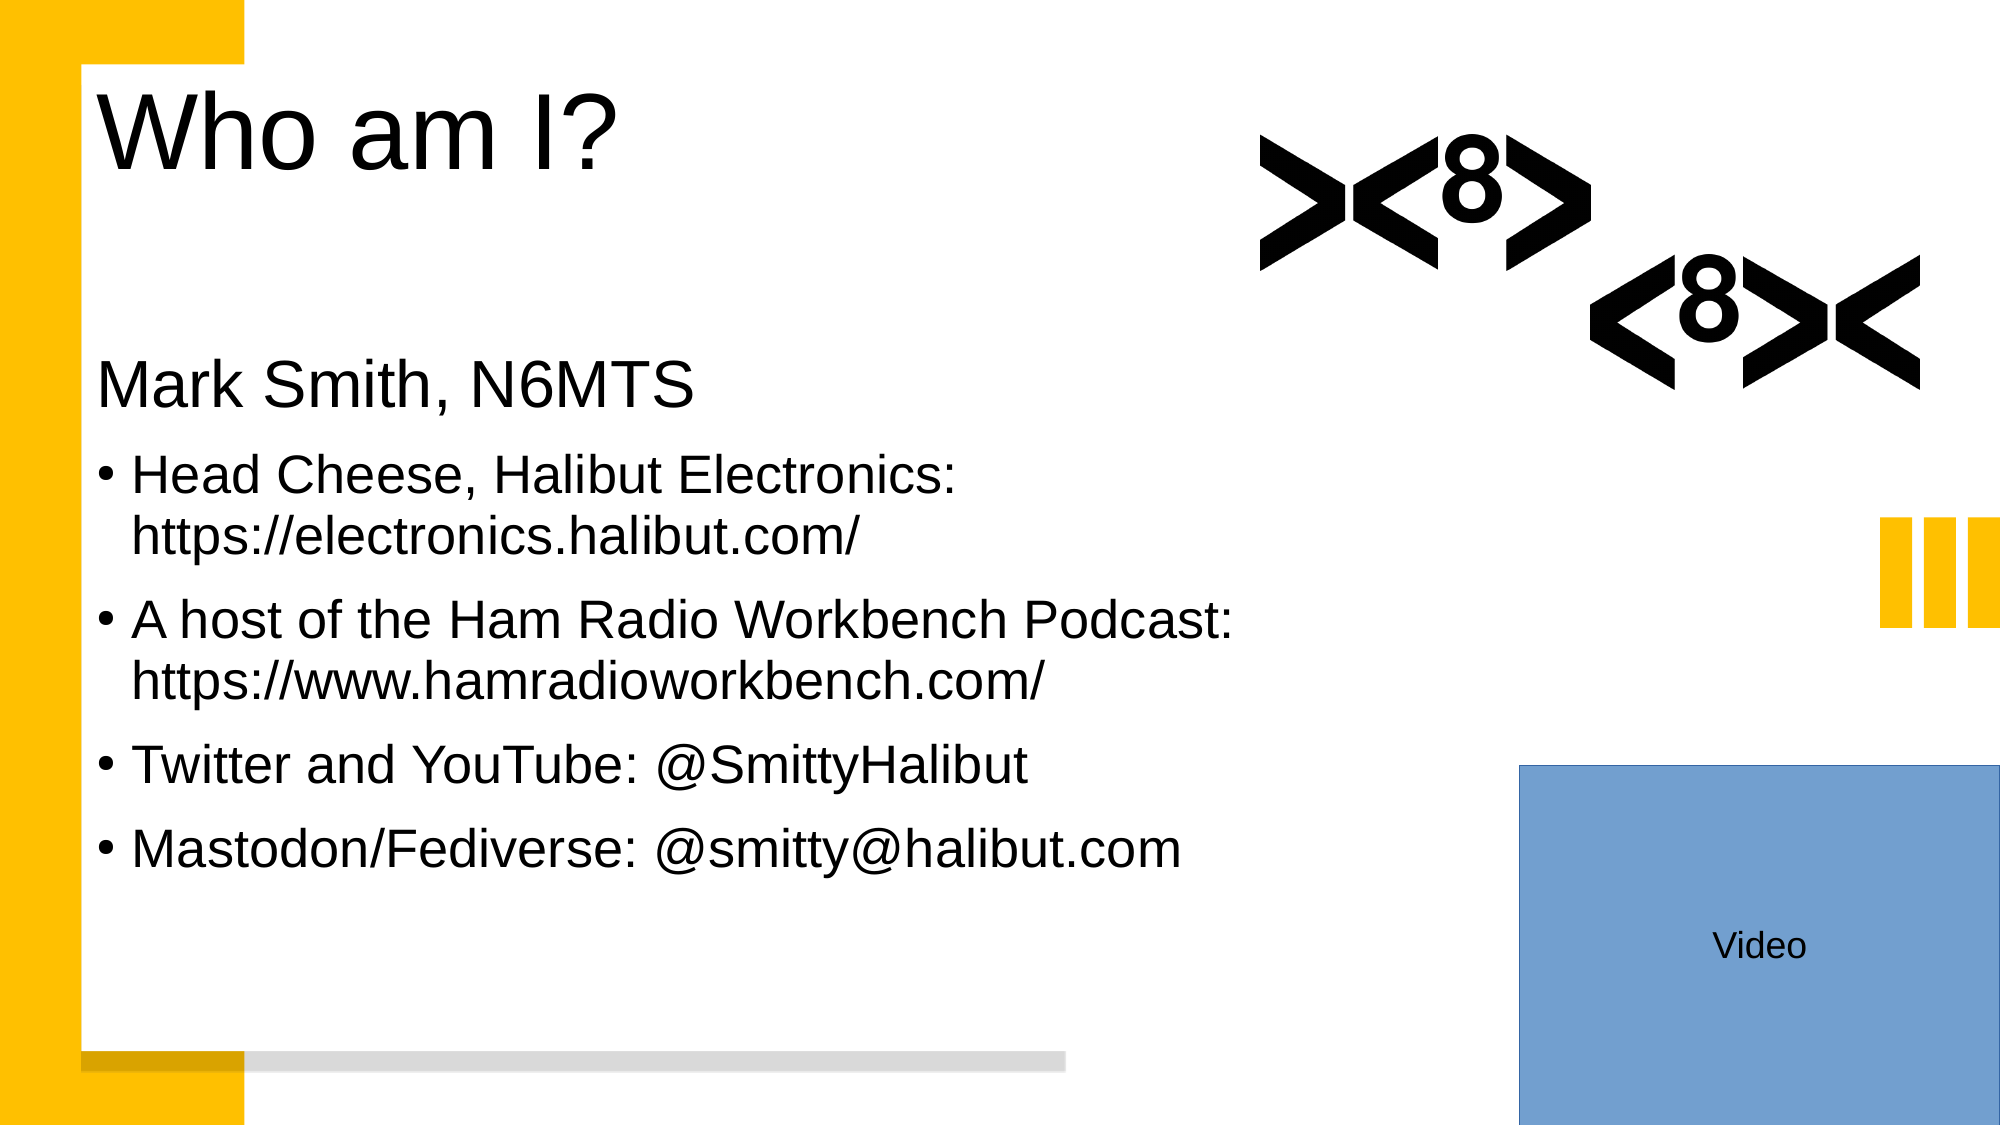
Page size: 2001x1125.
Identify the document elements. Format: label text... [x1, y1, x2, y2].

text_box [0, 0, 2000, 1125]
text_box Video [1519, 765, 2000, 1125]
picture [1260, 134, 1921, 390]
text_box Mark Smith, N6MTS Head Cheese, Halibut Electronics: https://electronics.halibut.com/ A host of the Ham Radio Workbench Podcast: https://www.hamradioworkbench.com/ Twitter and YouTube: @SmittyHalibut Mastodon/Fediverse: @smitty@halibut.com [81, 254, 1516, 1036]
text_box Who am I? [81, 64, 1921, 201]
